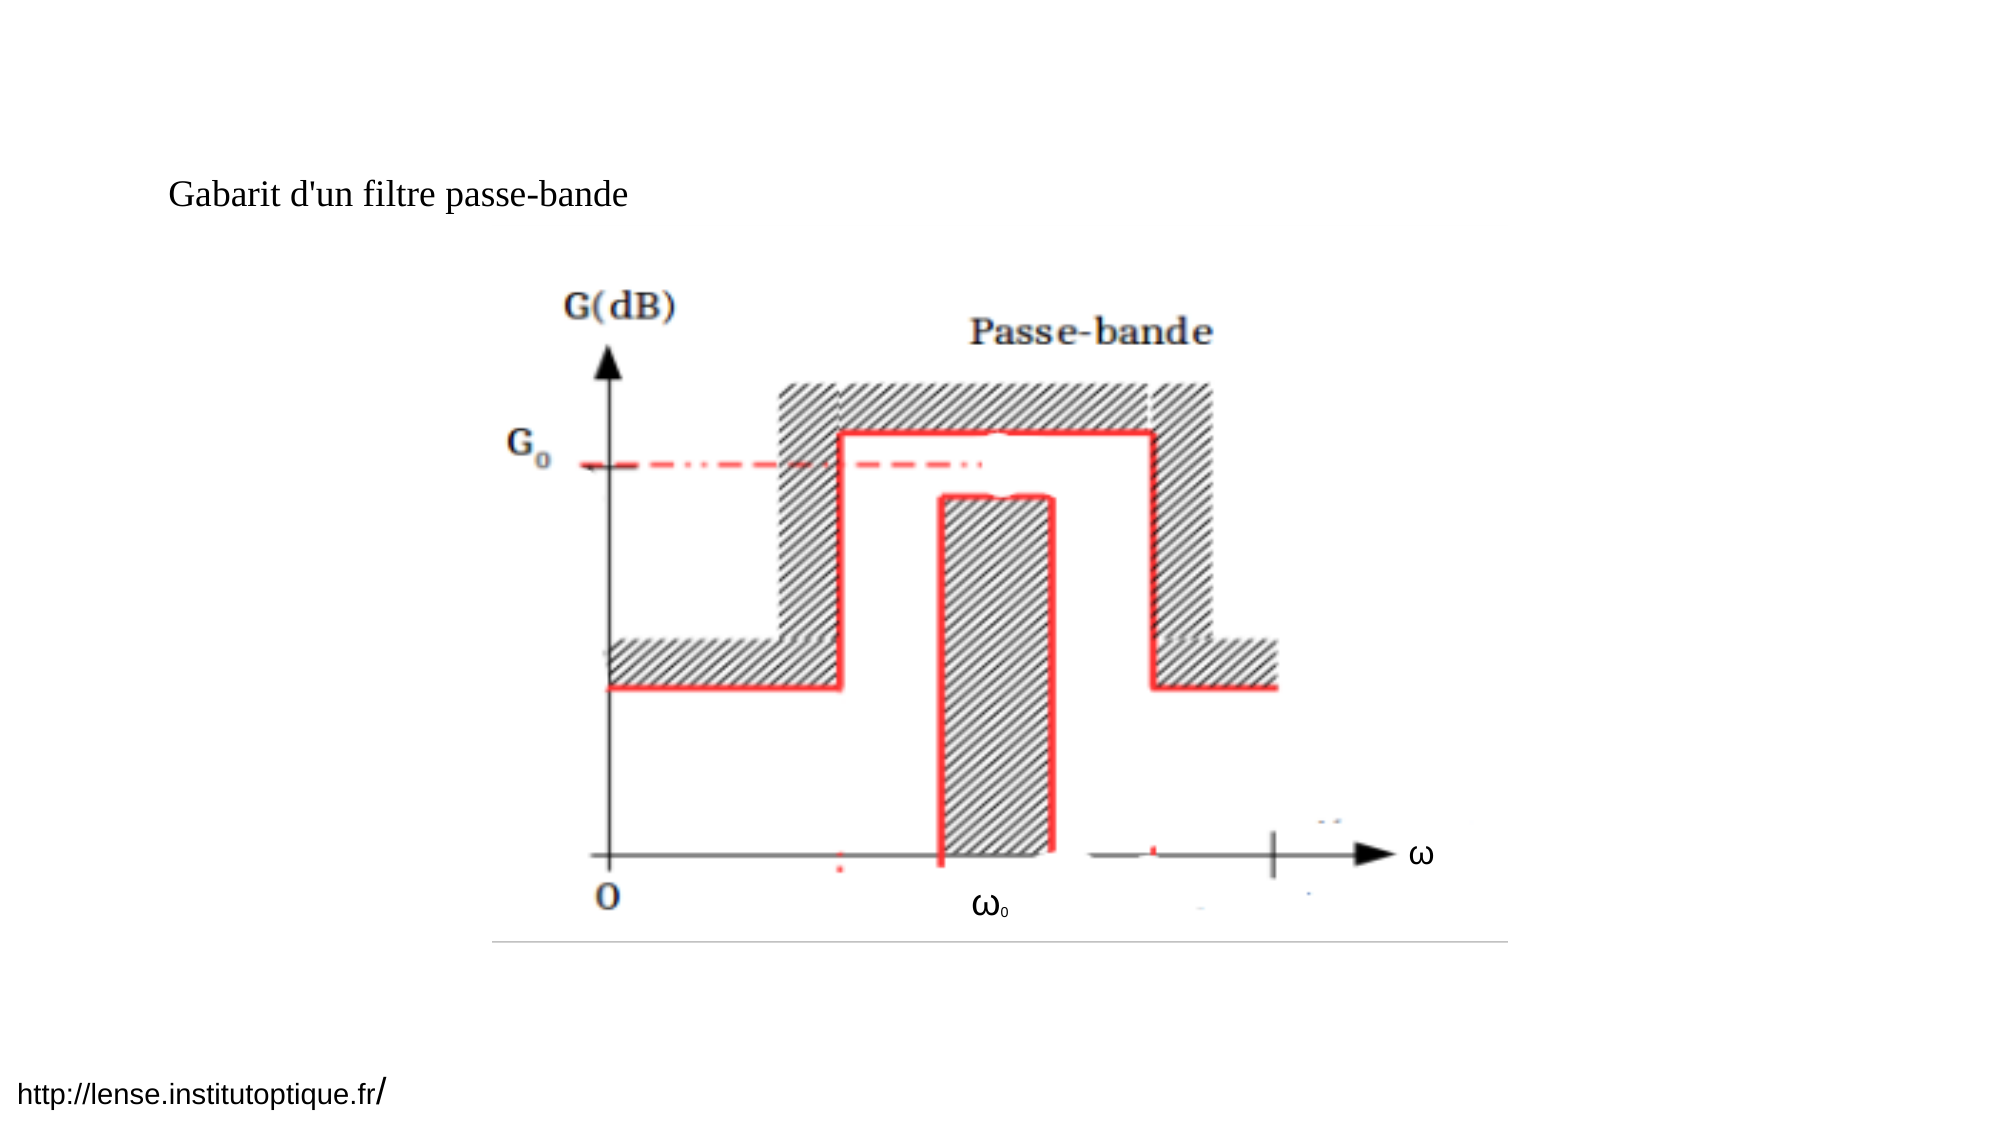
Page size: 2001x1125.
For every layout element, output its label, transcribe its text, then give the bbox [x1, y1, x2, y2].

text_box http://lense.institutoptique.fr/ [2, 1063, 402, 1120]
picture [492, 224, 1508, 945]
text_box ω0 [956, 874, 1052, 967]
text_box Gabarit d'un filtre passe-bande [153, 165, 721, 308]
text_box ω [1393, 826, 1524, 879]
